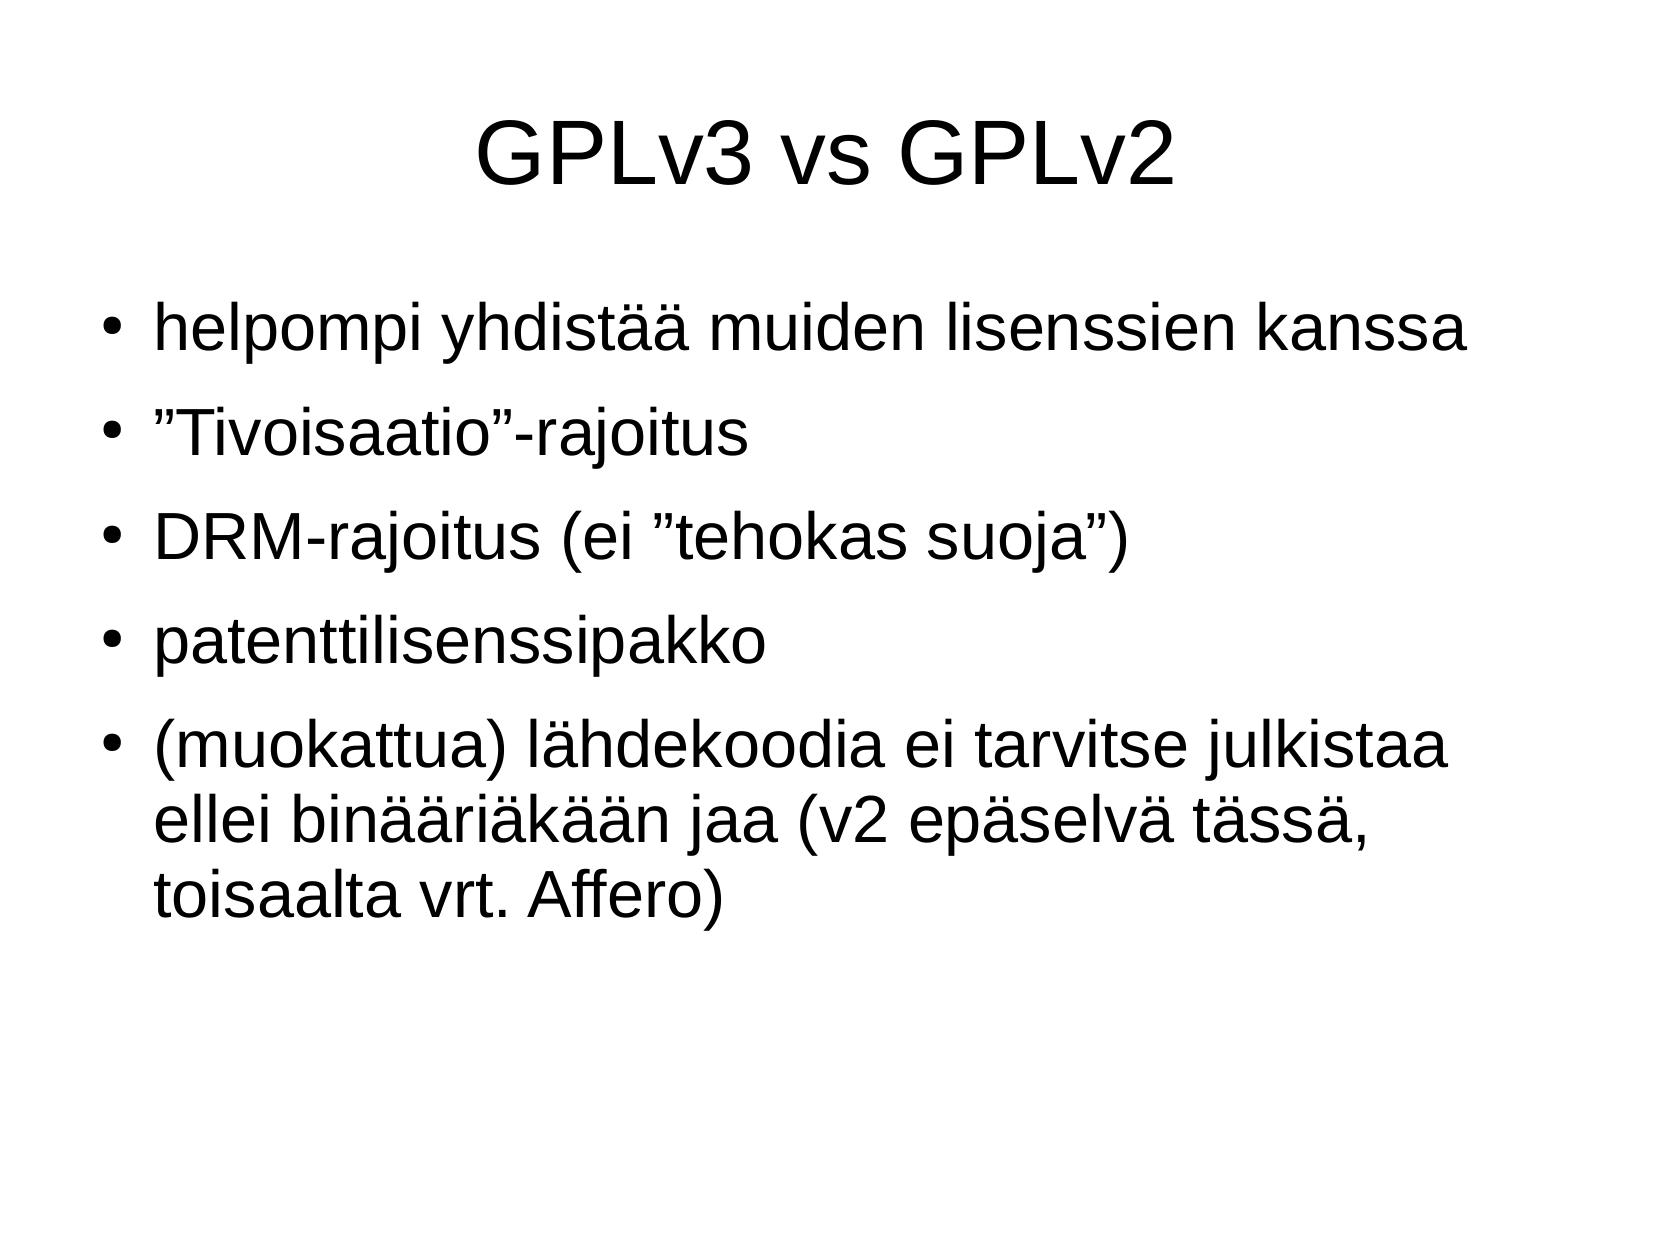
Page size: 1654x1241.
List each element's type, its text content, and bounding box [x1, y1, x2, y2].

list helpompi yhdistää muiden lisenssien kanssa ”Tivoisaatio”-rajoitus DRM-rajoitus (ei ”tehokas suoja”) patenttilisenssipakko (muokattua) lähdekoodia ei tarvitse julkistaa ellei binääriäkään jaa (v2 epäselvä tässä, toisaalta vrt. Affero) [82, 290, 1571, 1010]
title GPLv3 vs GPLv2 [82, 49, 1571, 257]
